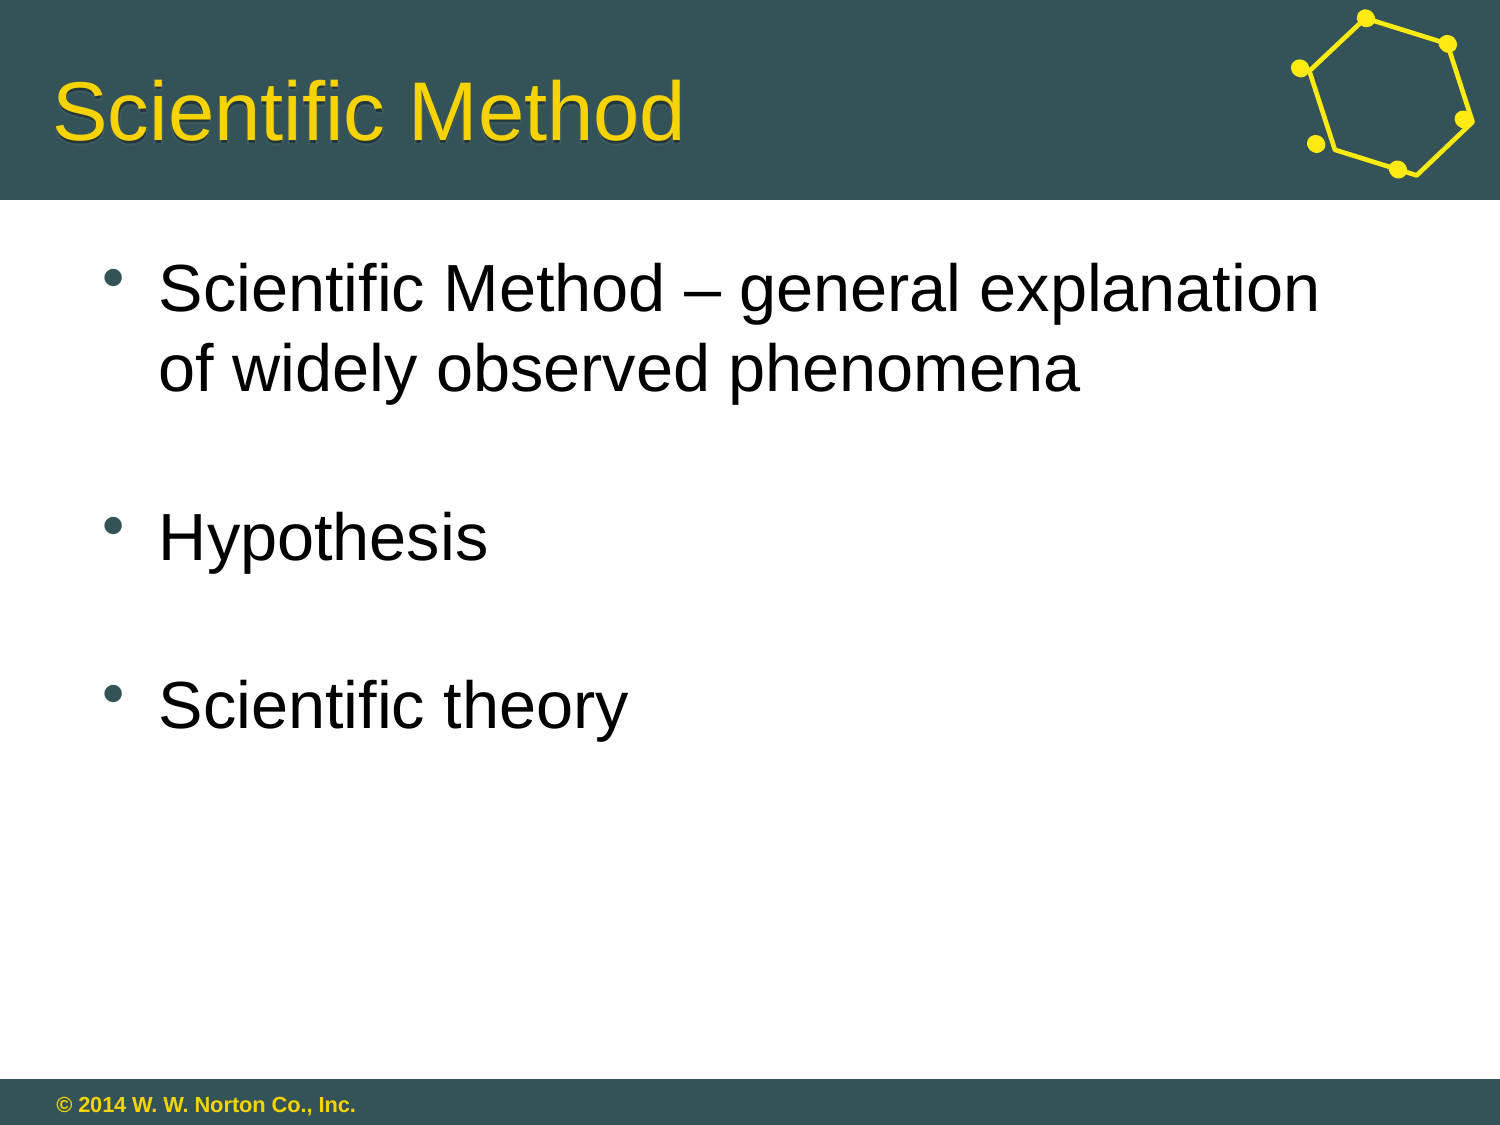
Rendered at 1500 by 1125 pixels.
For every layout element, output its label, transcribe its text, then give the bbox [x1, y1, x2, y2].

title Scientific Method [37, 19, 1225, 195]
list Scientific Method – general explanation of widely observed phenomena Hypothesis Scientific theory [87, 237, 1388, 1013]
